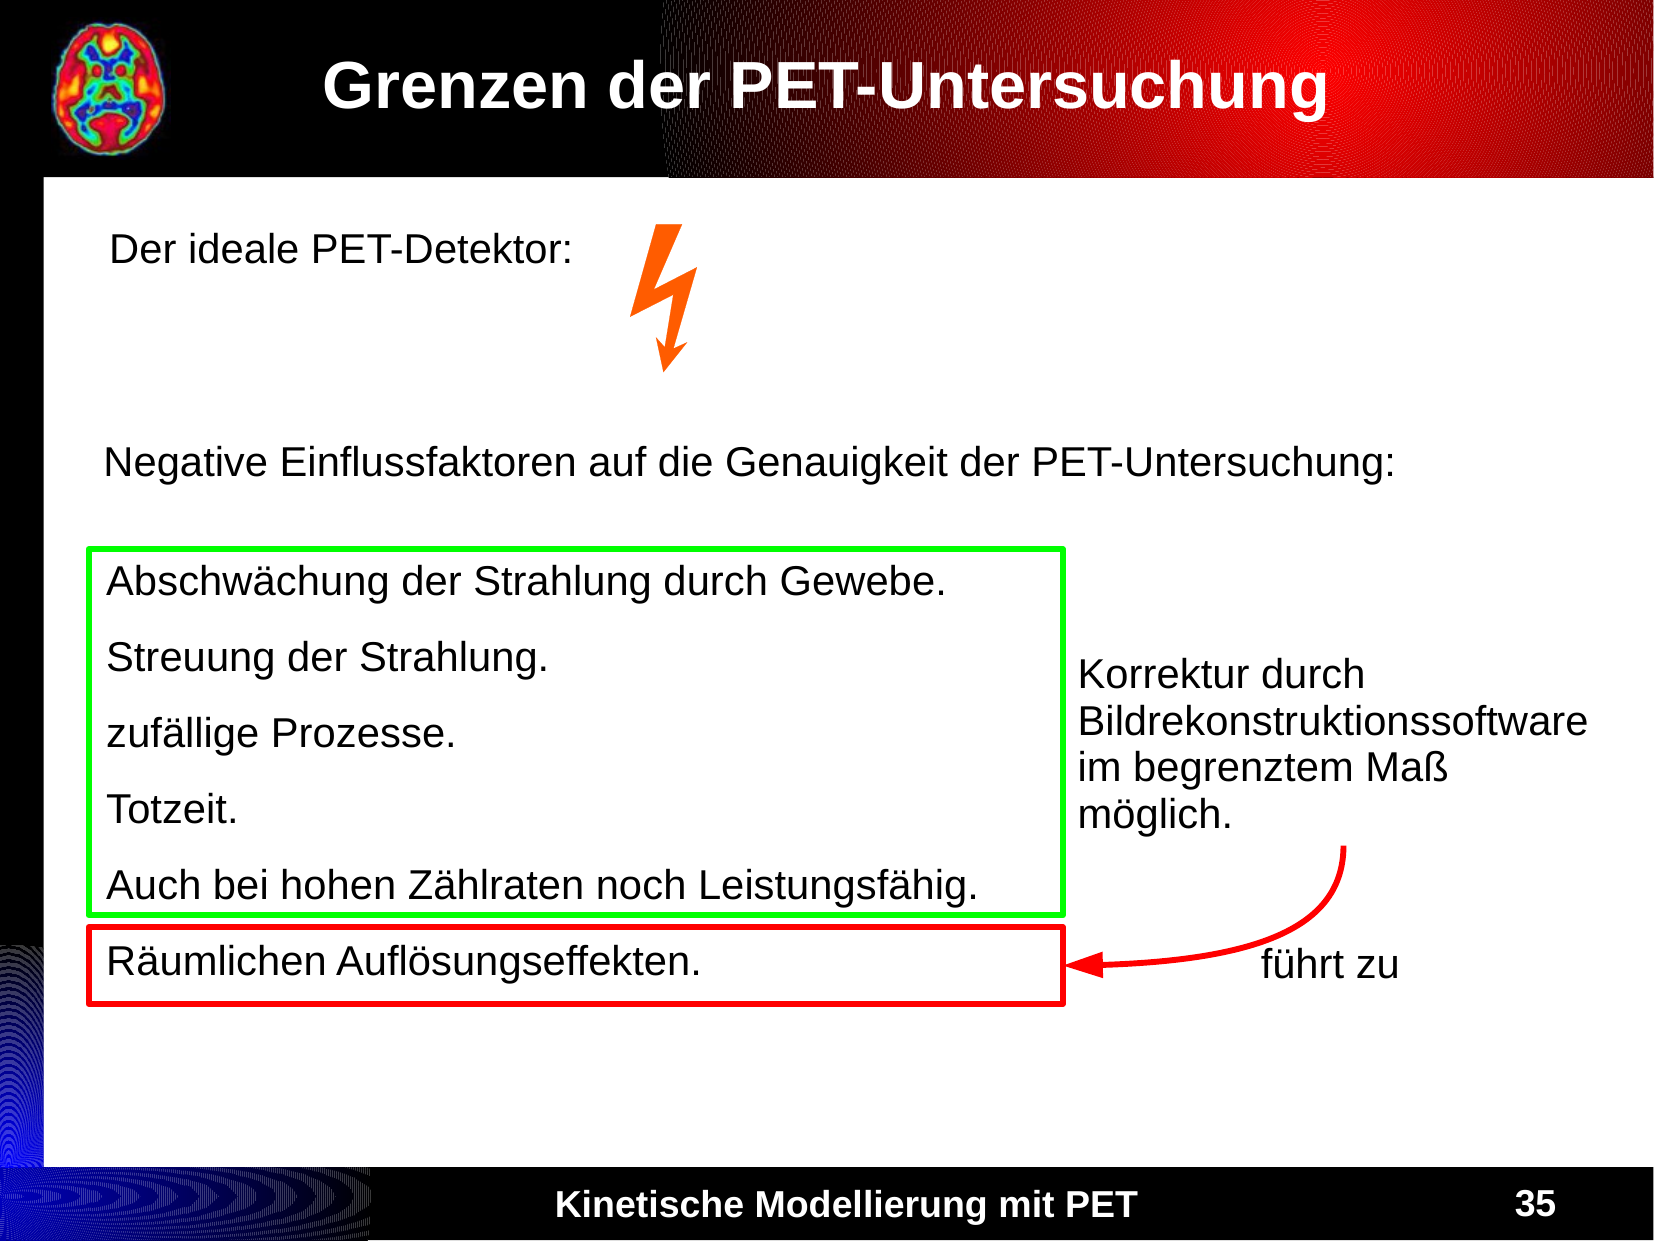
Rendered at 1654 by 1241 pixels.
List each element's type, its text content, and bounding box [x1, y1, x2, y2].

text_box 55 [1422, 1175, 1649, 1234]
list Abschwächung der Strahlung durch Gewebe. Streuung der Strahlung. zufällige Prozesse. Totzeit. Auch bei hohen Zählraten noch Leistungsfähig. Räumlichen Auflösungseffekten. [88, 918, 1063, 924]
picture [51, 17, 169, 160]
text_box Kinetische Modellierung mit PET [512, 1176, 1182, 1235]
title Grenzen der PET-Untersuchung [169, 11, 1484, 160]
text_box [0, 0, 1654, 1241]
text_box Der ideale PET-Detektor: [94, 218, 597, 281]
text_box führt zu [1246, 933, 1453, 995]
text_box Negative Einflussfaktoren auf die Genauigkeit der PET-Untersuchung: [88, 431, 1565, 493]
picture [630, 224, 697, 373]
list Abschwächung der Strahlung durch Gewebe. Streuung der Strahlung. zufällige Prozesse. Totzeit. Auch bei hohen Zählraten noch Leistungsfähig. Räumlichen Auflösungseffekten. [92, 557, 1060, 912]
text_box Korrektur durch Bildrekonstruktionssoftware im begrenztem Maß möglich. [1062, 643, 1625, 846]
list Abschwächung der Strahlung durch Gewebe. Streuung der Strahlung. zufällige Prozesse. Totzeit. Auch bei hohen Zählraten noch Leistungsfähig. Räumlichen Auflösungseffekten. [92, 930, 1060, 987]
